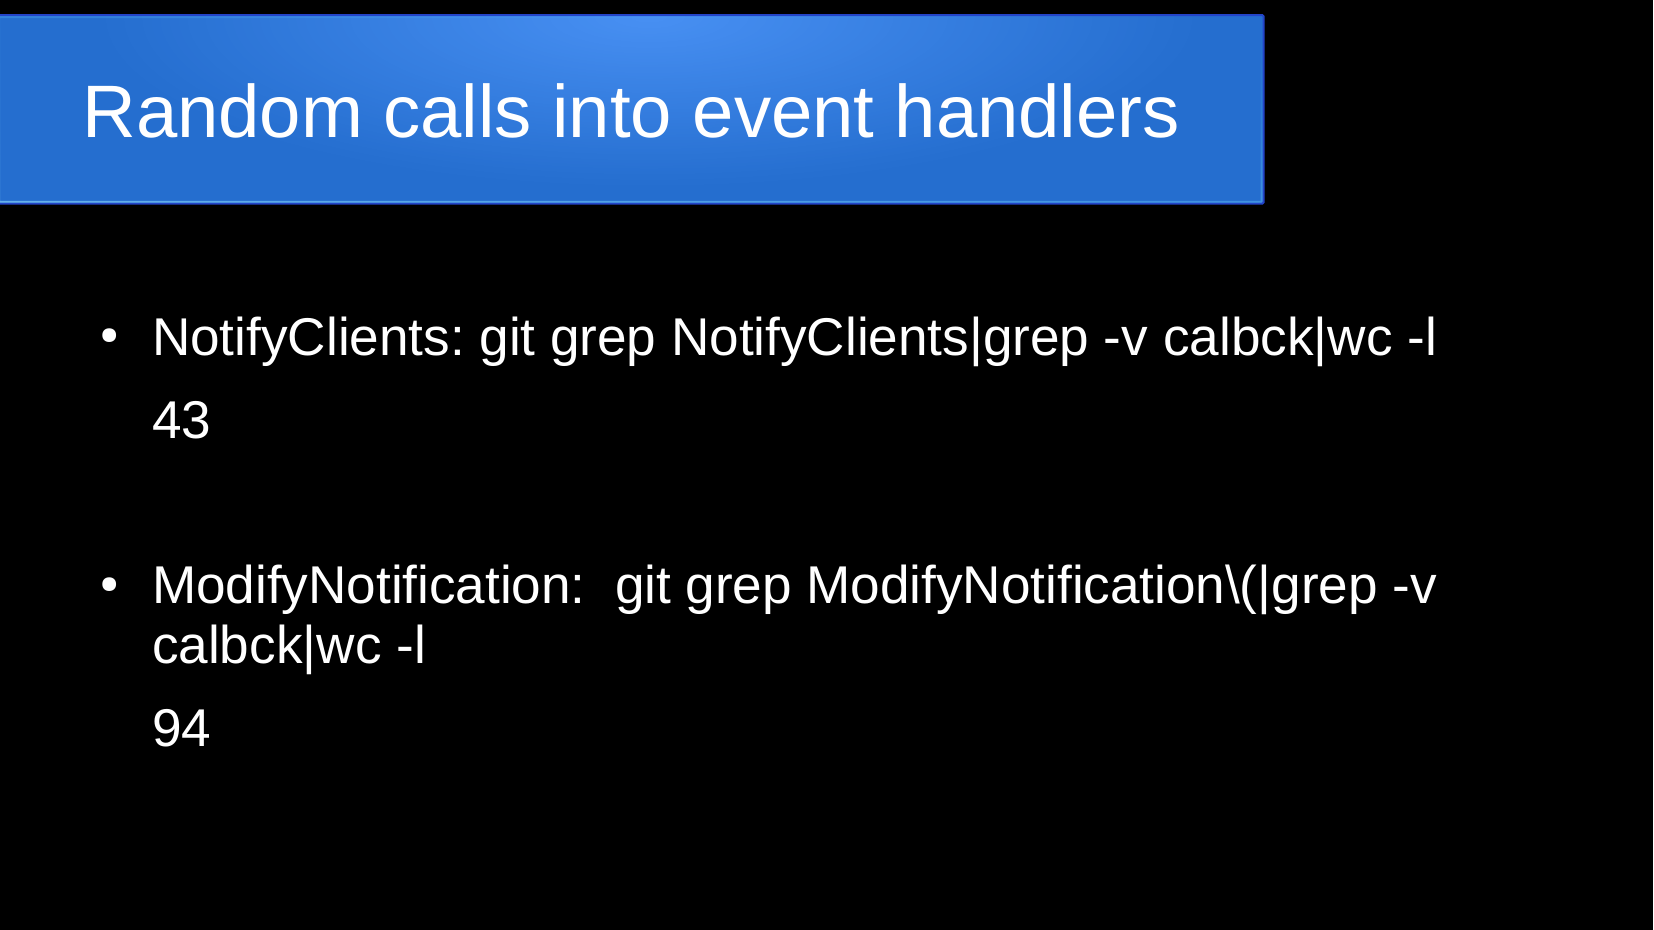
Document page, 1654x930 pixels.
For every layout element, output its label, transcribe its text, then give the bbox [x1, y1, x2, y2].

list NotifyClients: git grep NotifyClients|grep -v calbck|wc -l 43 ModifyNotification: git grep ModifyNotification\(|grep -v calbck|wc -l 94 [82, 224, 1571, 764]
title Random calls into event handlers [82, 35, 1234, 189]
